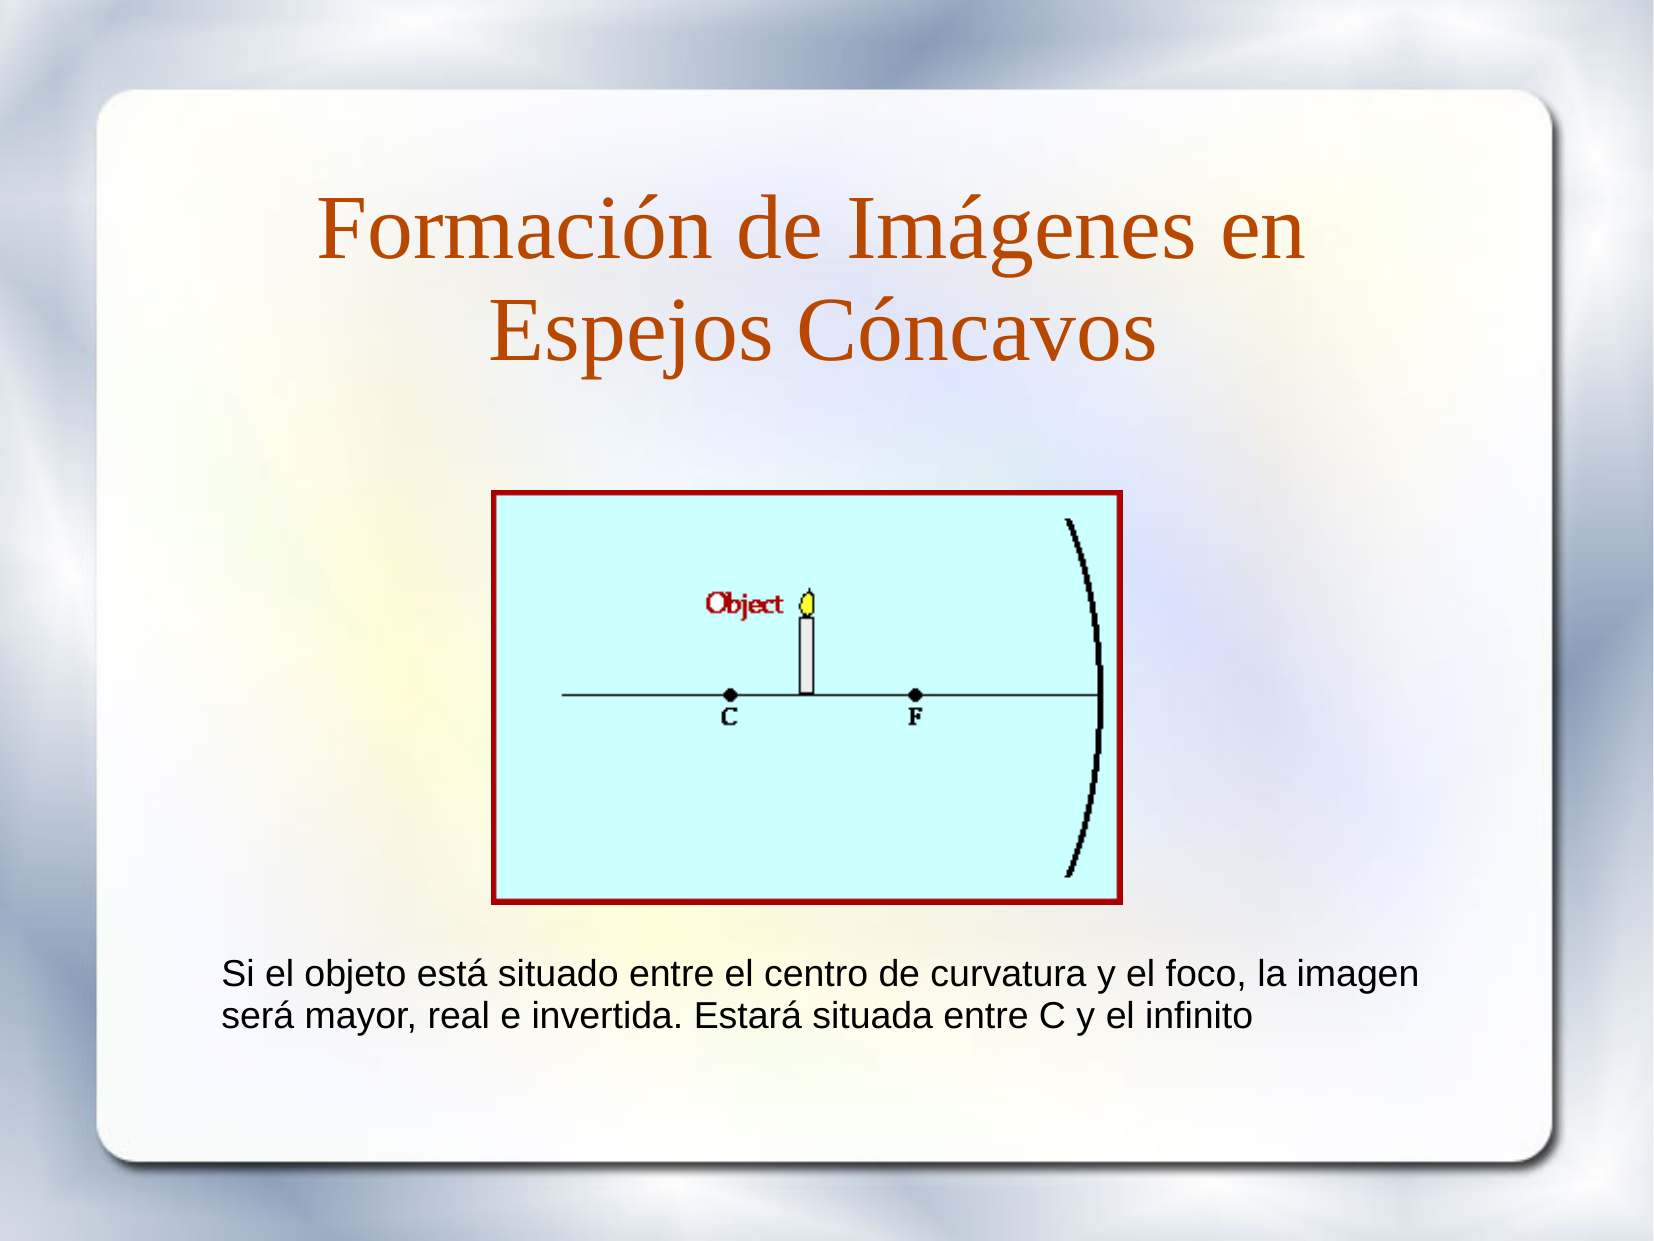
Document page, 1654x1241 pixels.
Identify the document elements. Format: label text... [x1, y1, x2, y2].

picture [0, 0, 1654, 1241]
title Formación de Imágenes en Espejos Cóncavos [118, 177, 1531, 381]
text_box Si el objeto está situado entre el centro de curvatura y el foco, la imagen será mayor, real e invertida. Estará situada entre C y el infinito [206, 944, 1447, 1044]
